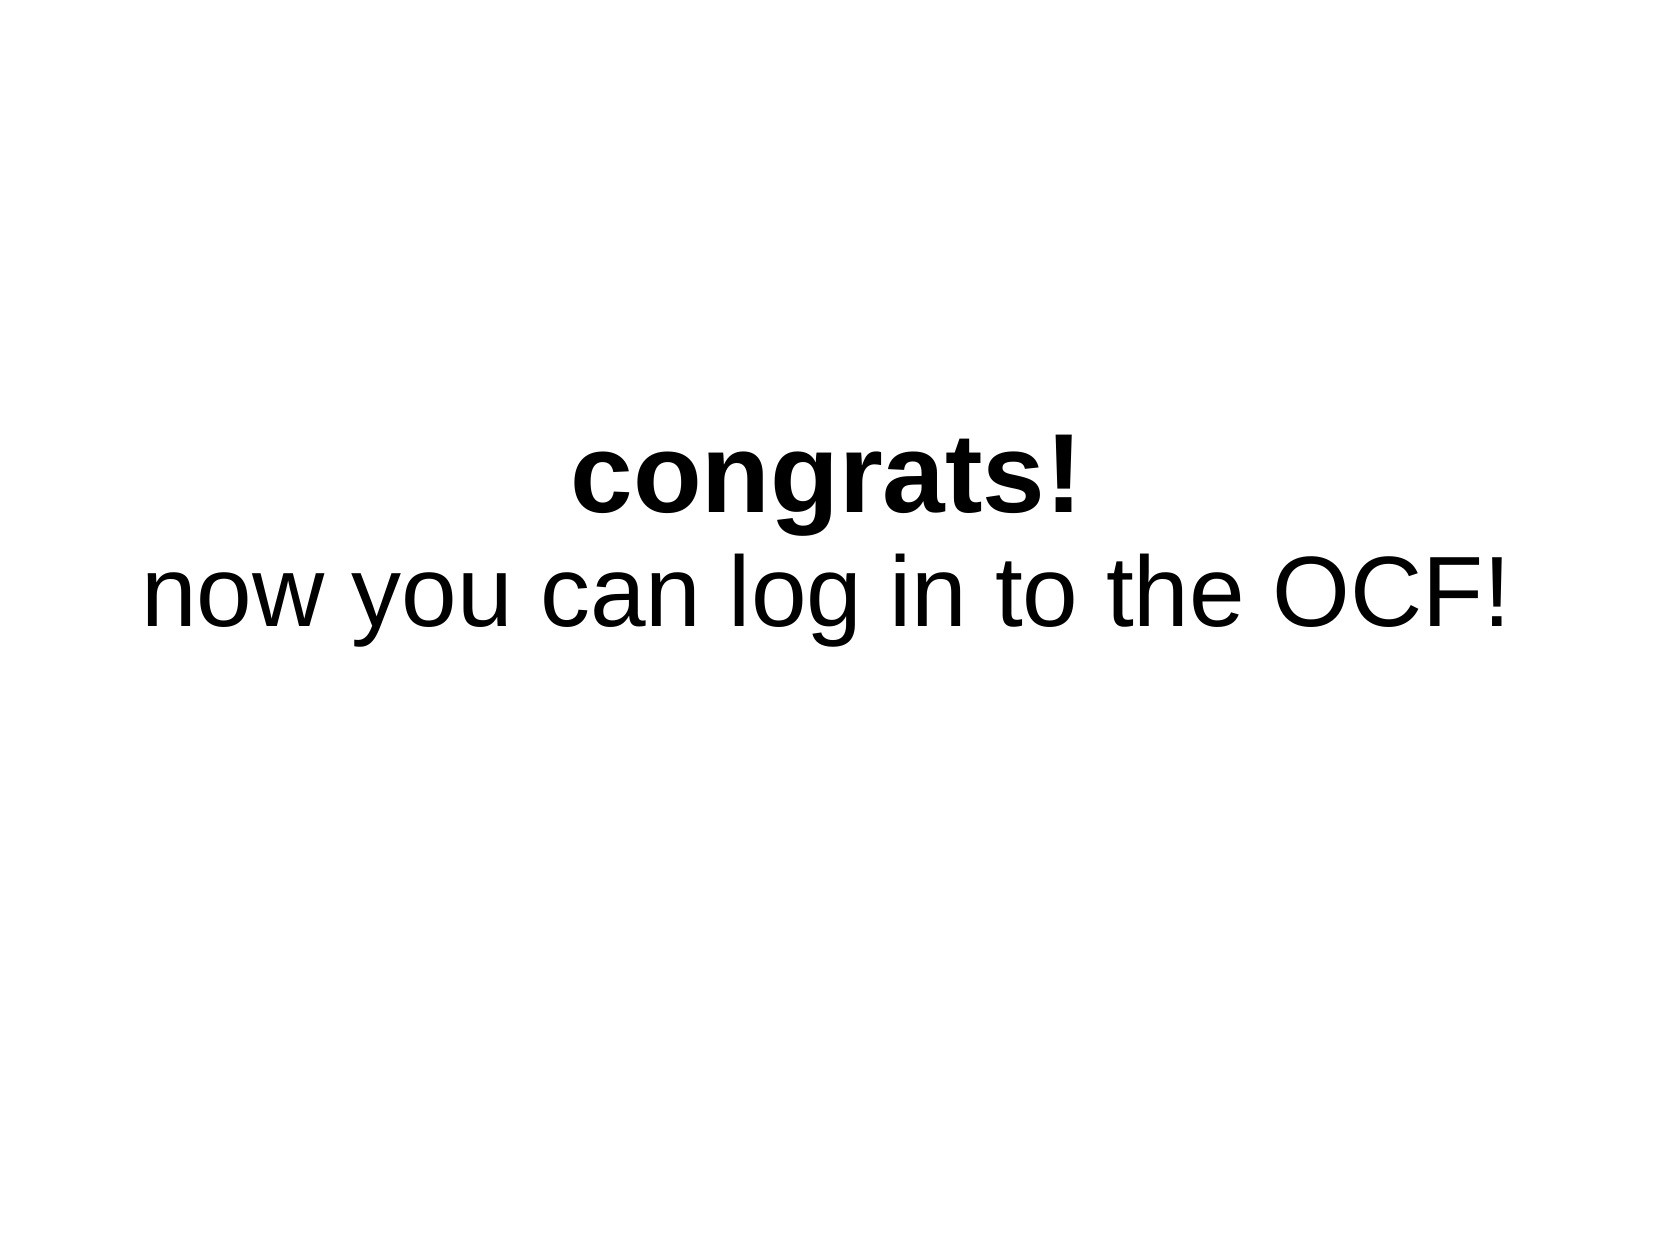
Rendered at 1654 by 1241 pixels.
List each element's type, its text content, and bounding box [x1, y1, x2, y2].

subtitle congrats! now you can log in to the OCF! [82, 49, 1571, 1010]
